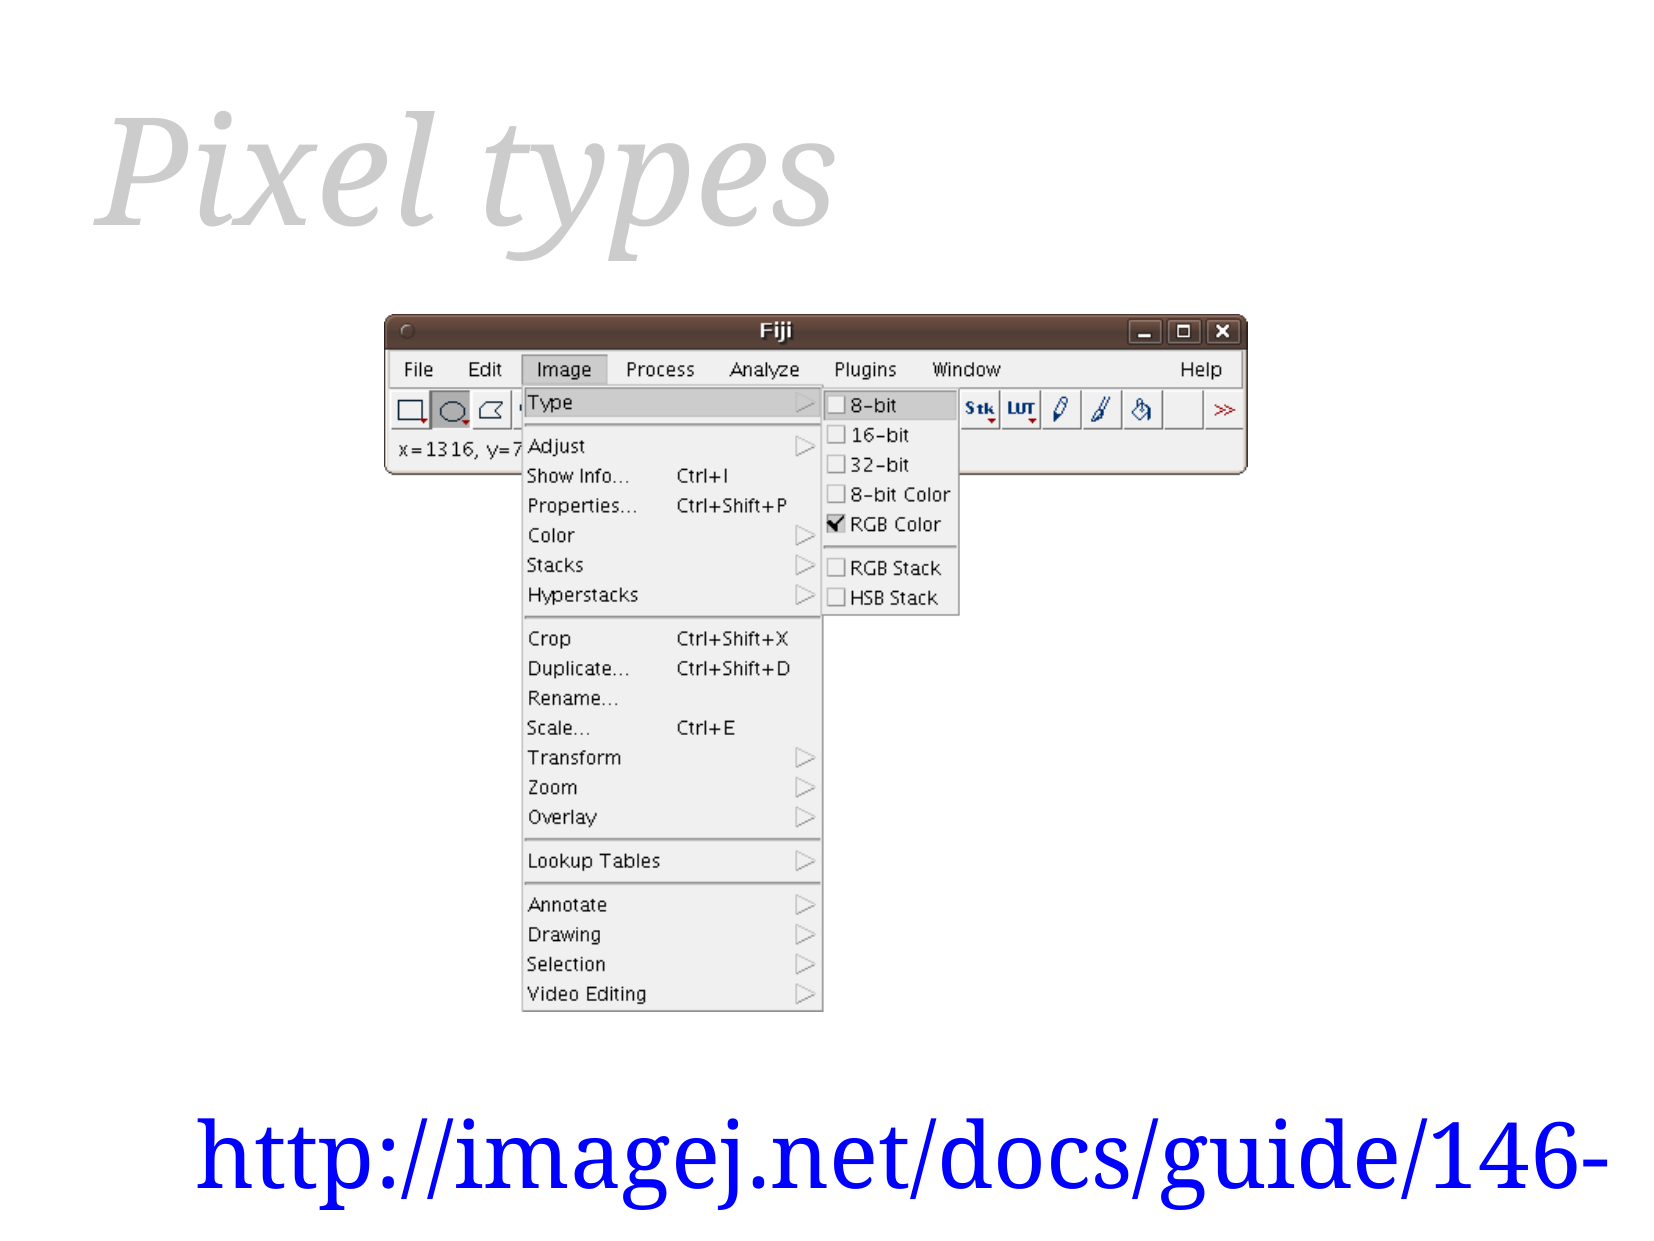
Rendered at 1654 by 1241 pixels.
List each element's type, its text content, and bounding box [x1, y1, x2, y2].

text_box http://imagej.net/docs/guide/146-7.html [51, 1083, 1627, 1200]
text_box Pixel types [81, 57, 1654, 239]
picture [384, 314, 1248, 1012]
